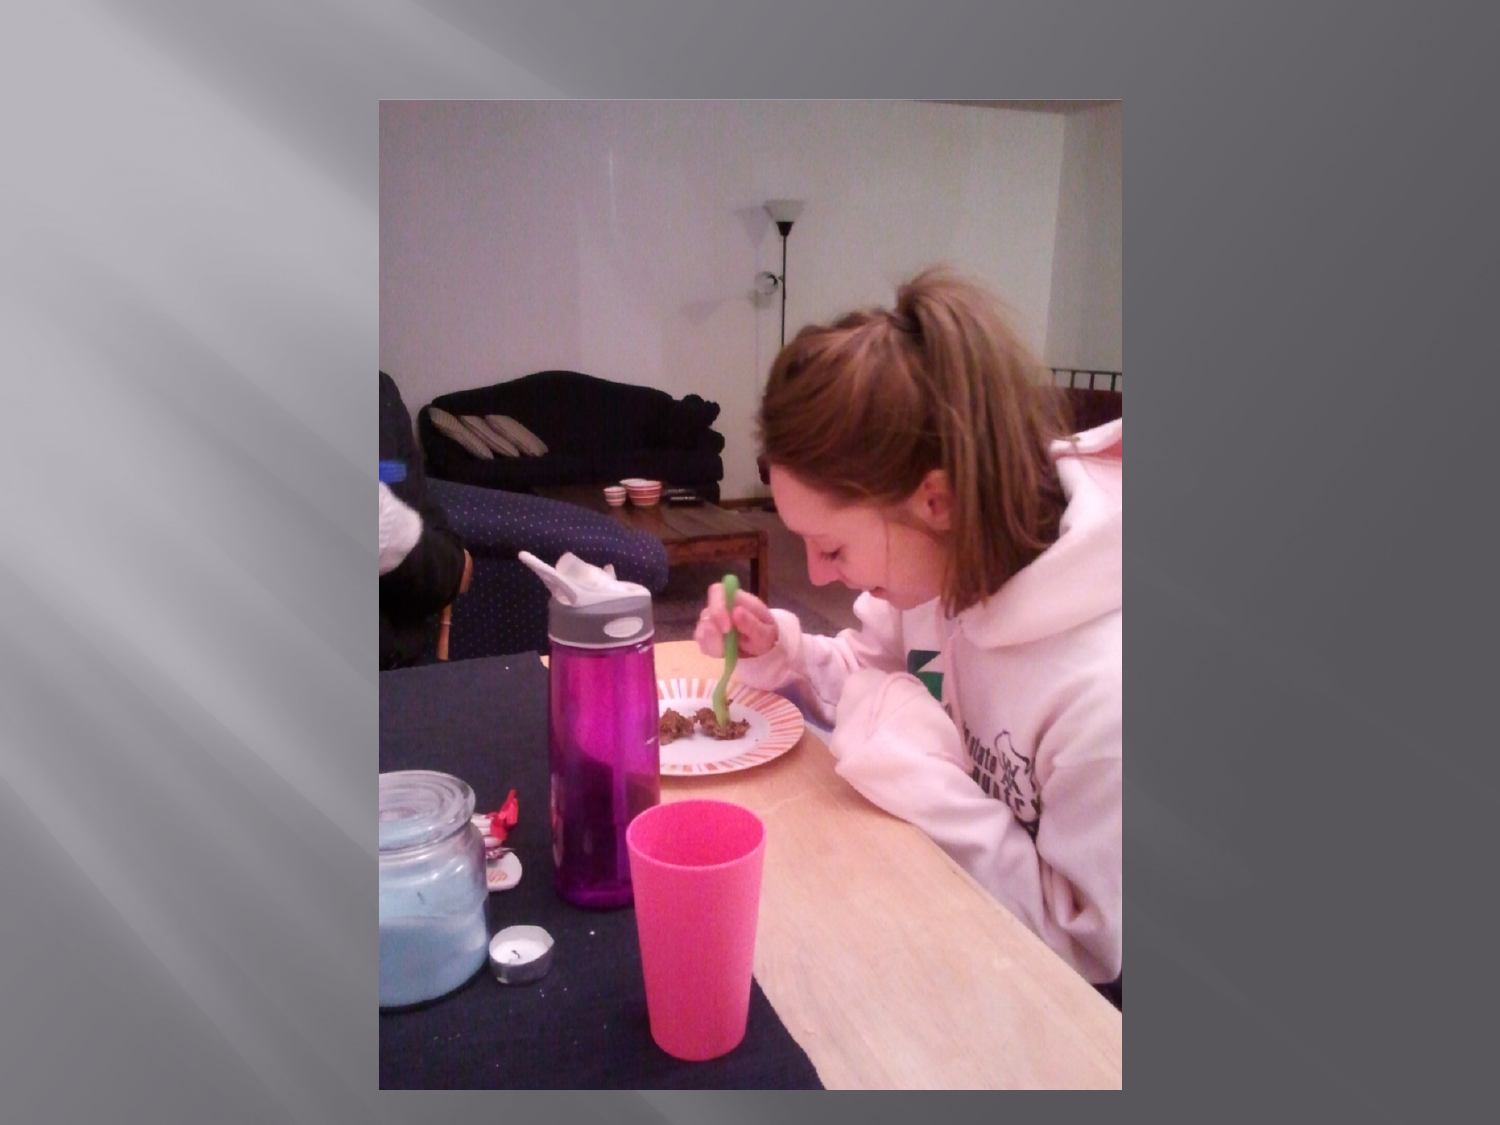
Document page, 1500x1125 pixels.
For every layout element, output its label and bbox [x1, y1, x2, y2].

picture [378, 99, 1122, 1090]
